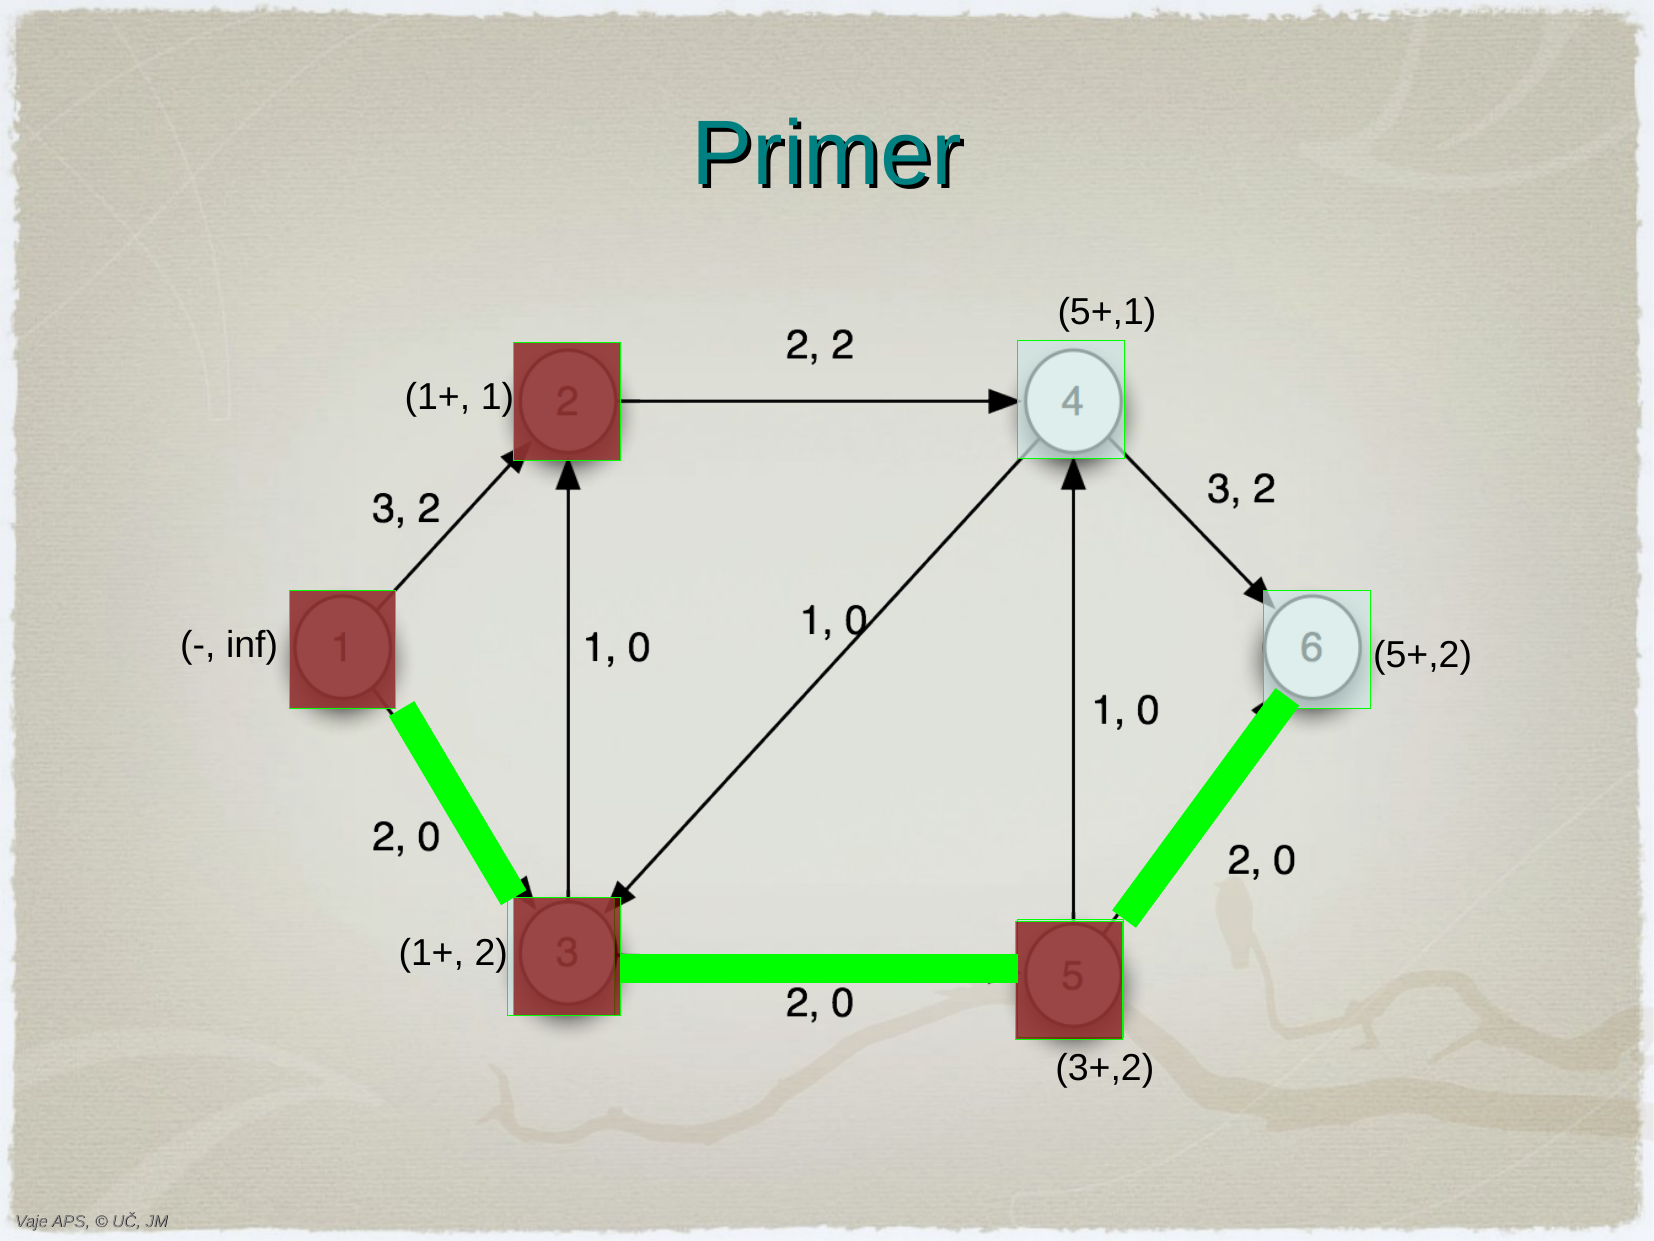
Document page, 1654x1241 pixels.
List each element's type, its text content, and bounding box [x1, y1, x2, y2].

text_box (3+,2) [1040, 1039, 1170, 1097]
text_box [1015, 919, 1124, 1040]
text_box [507, 897, 621, 1016]
text_box [513, 342, 621, 461]
text_box (1+, 2) [383, 923, 513, 981]
text_box (-, inf) [165, 616, 289, 674]
picture [0, 0, 1654, 1241]
text_box (5+,2) [1358, 625, 1487, 683]
title Primer [82, 49, 1571, 257]
text_box (5+,1) [1042, 283, 1172, 341]
text_box [1017, 340, 1125, 459]
text_box (1+, 1) [389, 368, 513, 426]
text_box [289, 590, 396, 709]
text_box [1263, 590, 1371, 709]
